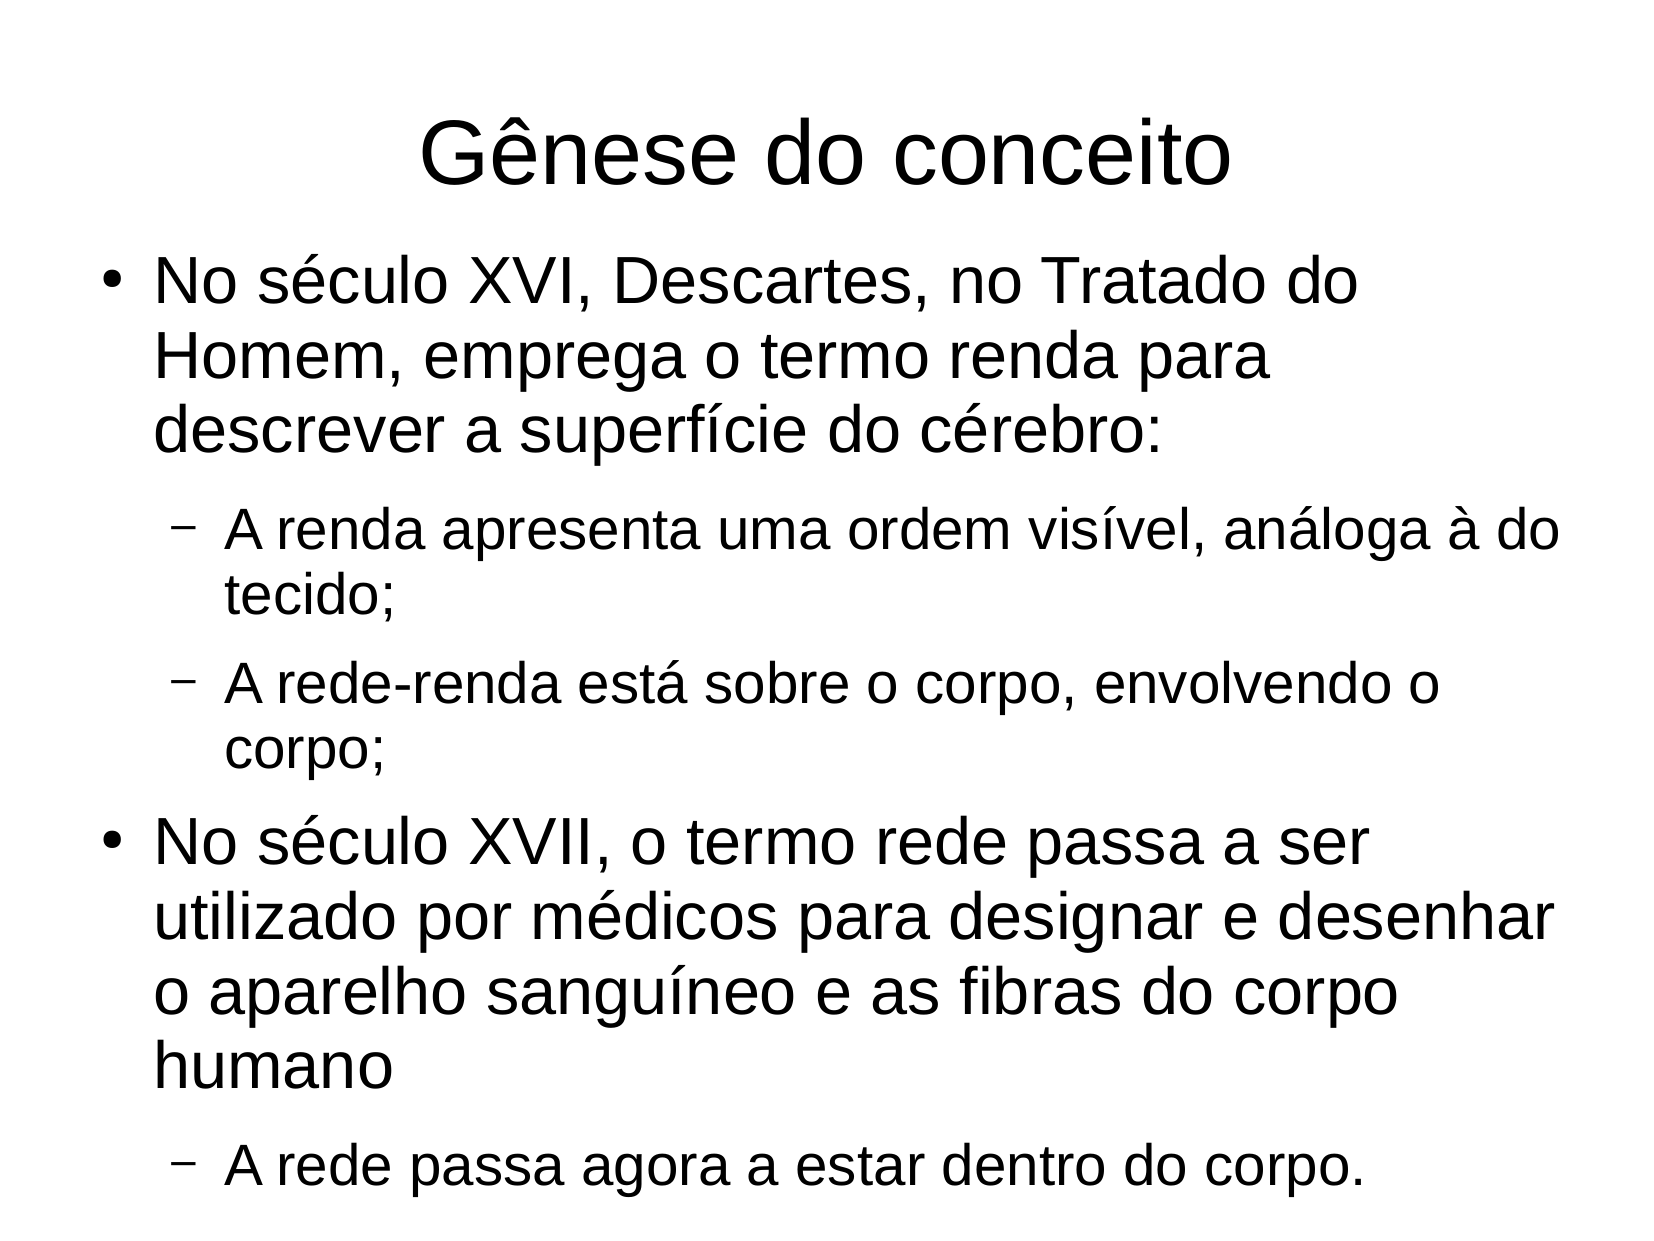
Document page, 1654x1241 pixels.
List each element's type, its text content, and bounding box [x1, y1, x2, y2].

list No século XVI, Descartes, no Tratado do Homem, emprega o termo renda para descrever a superfície do cérebro: A renda apresenta uma ordem visível, análoga à do tecido; A rede-renda está sobre o corpo, envolvendo o corpo; No século XVII, o termo rede passa a ser utilizado por médicos para designar e desenhar o aparelho sanguíneo e as fibras do corpo humano A rede passa agora a estar dentro do corpo. [82, 243, 1571, 1197]
title Gênese do conceito [82, 49, 1571, 243]
